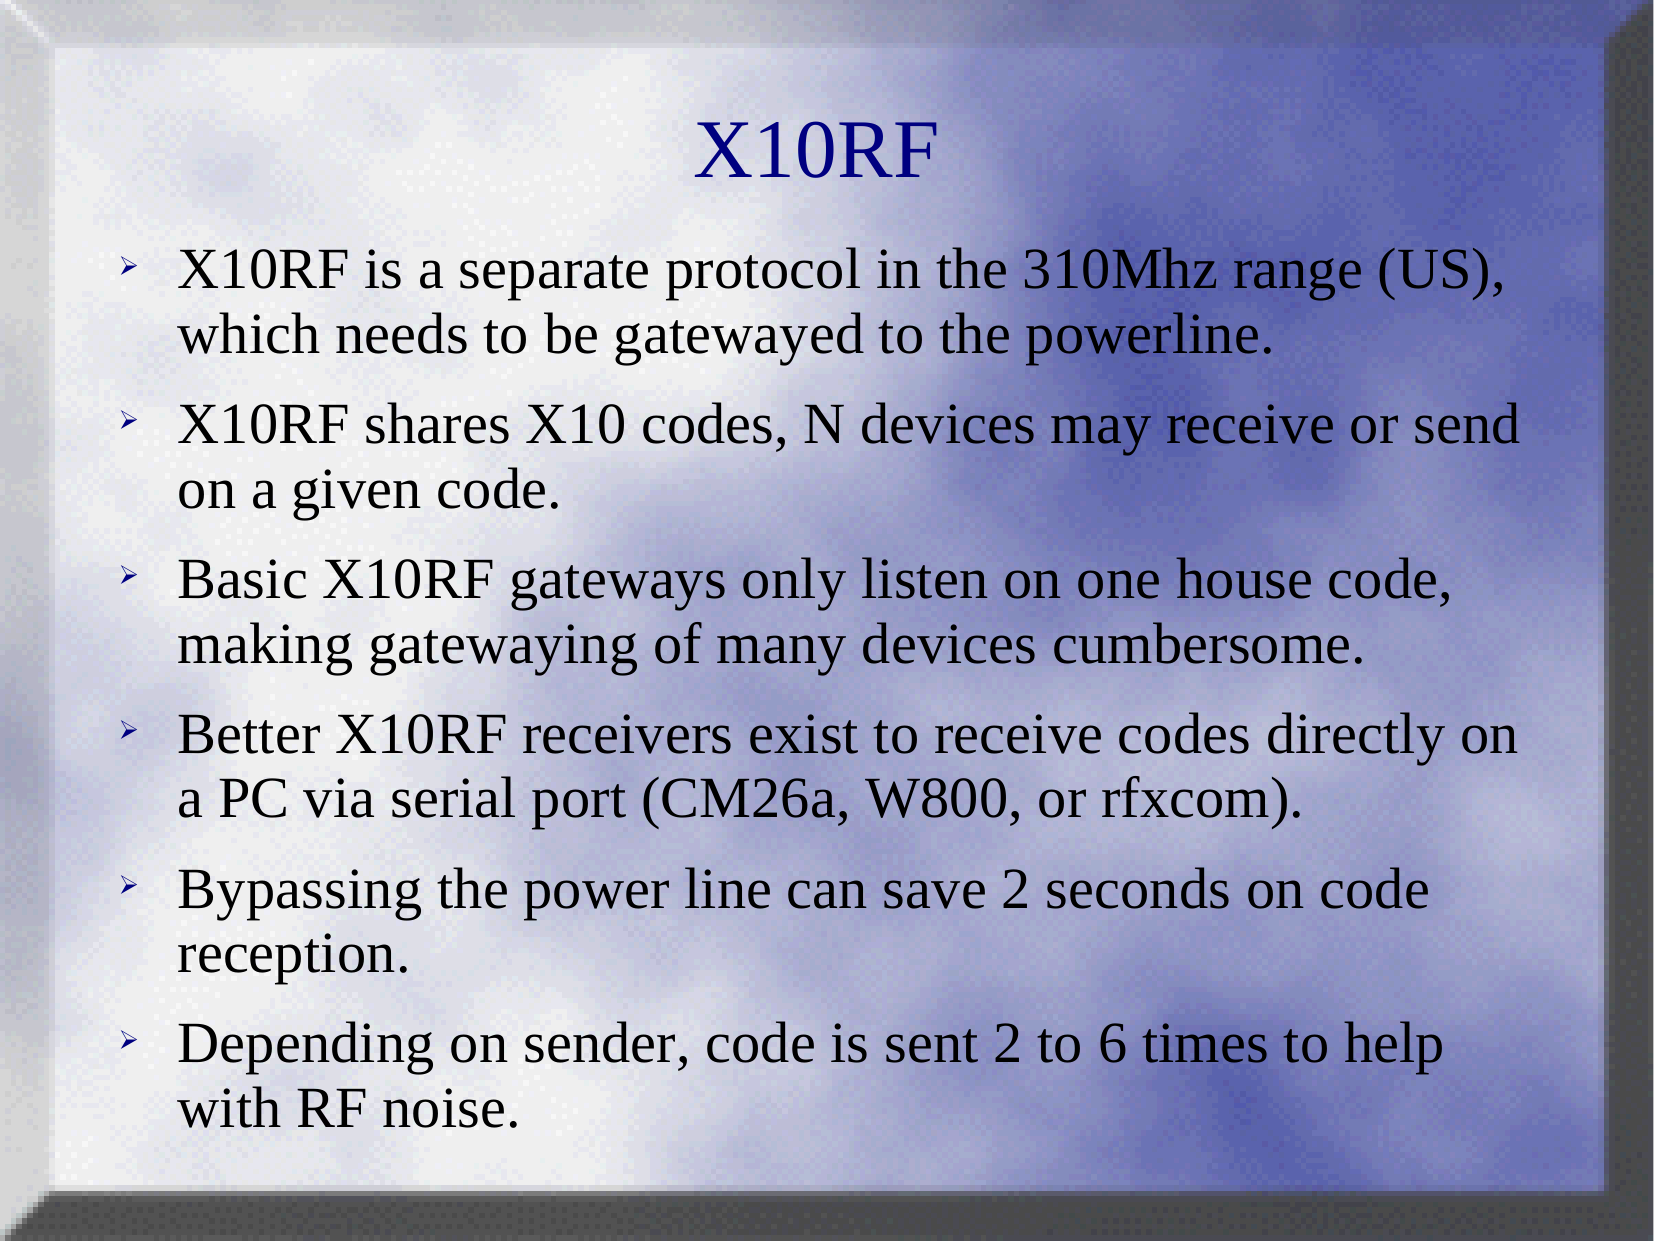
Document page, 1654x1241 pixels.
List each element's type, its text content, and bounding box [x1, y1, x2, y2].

picture [0, 0, 1654, 1241]
list X10RF is a separate protocol in the 310Mhz range (US), which needs to be gatewayed to the powerline. X10RF shares X10 codes, N devices may receive or send on a given code. Basic X10RF gateways only listen on one house code, making gatewaying of many devices cumbersome. Better X10RF receivers exist to receive codes directly on a PC via serial port (CM26a, W800, or rfxcom). Bypassing the power line can save 2 seconds on code reception. Depending on sender, code is sent 2 to 6 times to help with RF noise. [118, 236, 1531, 1141]
title X10RF [197, 96, 1436, 203]
